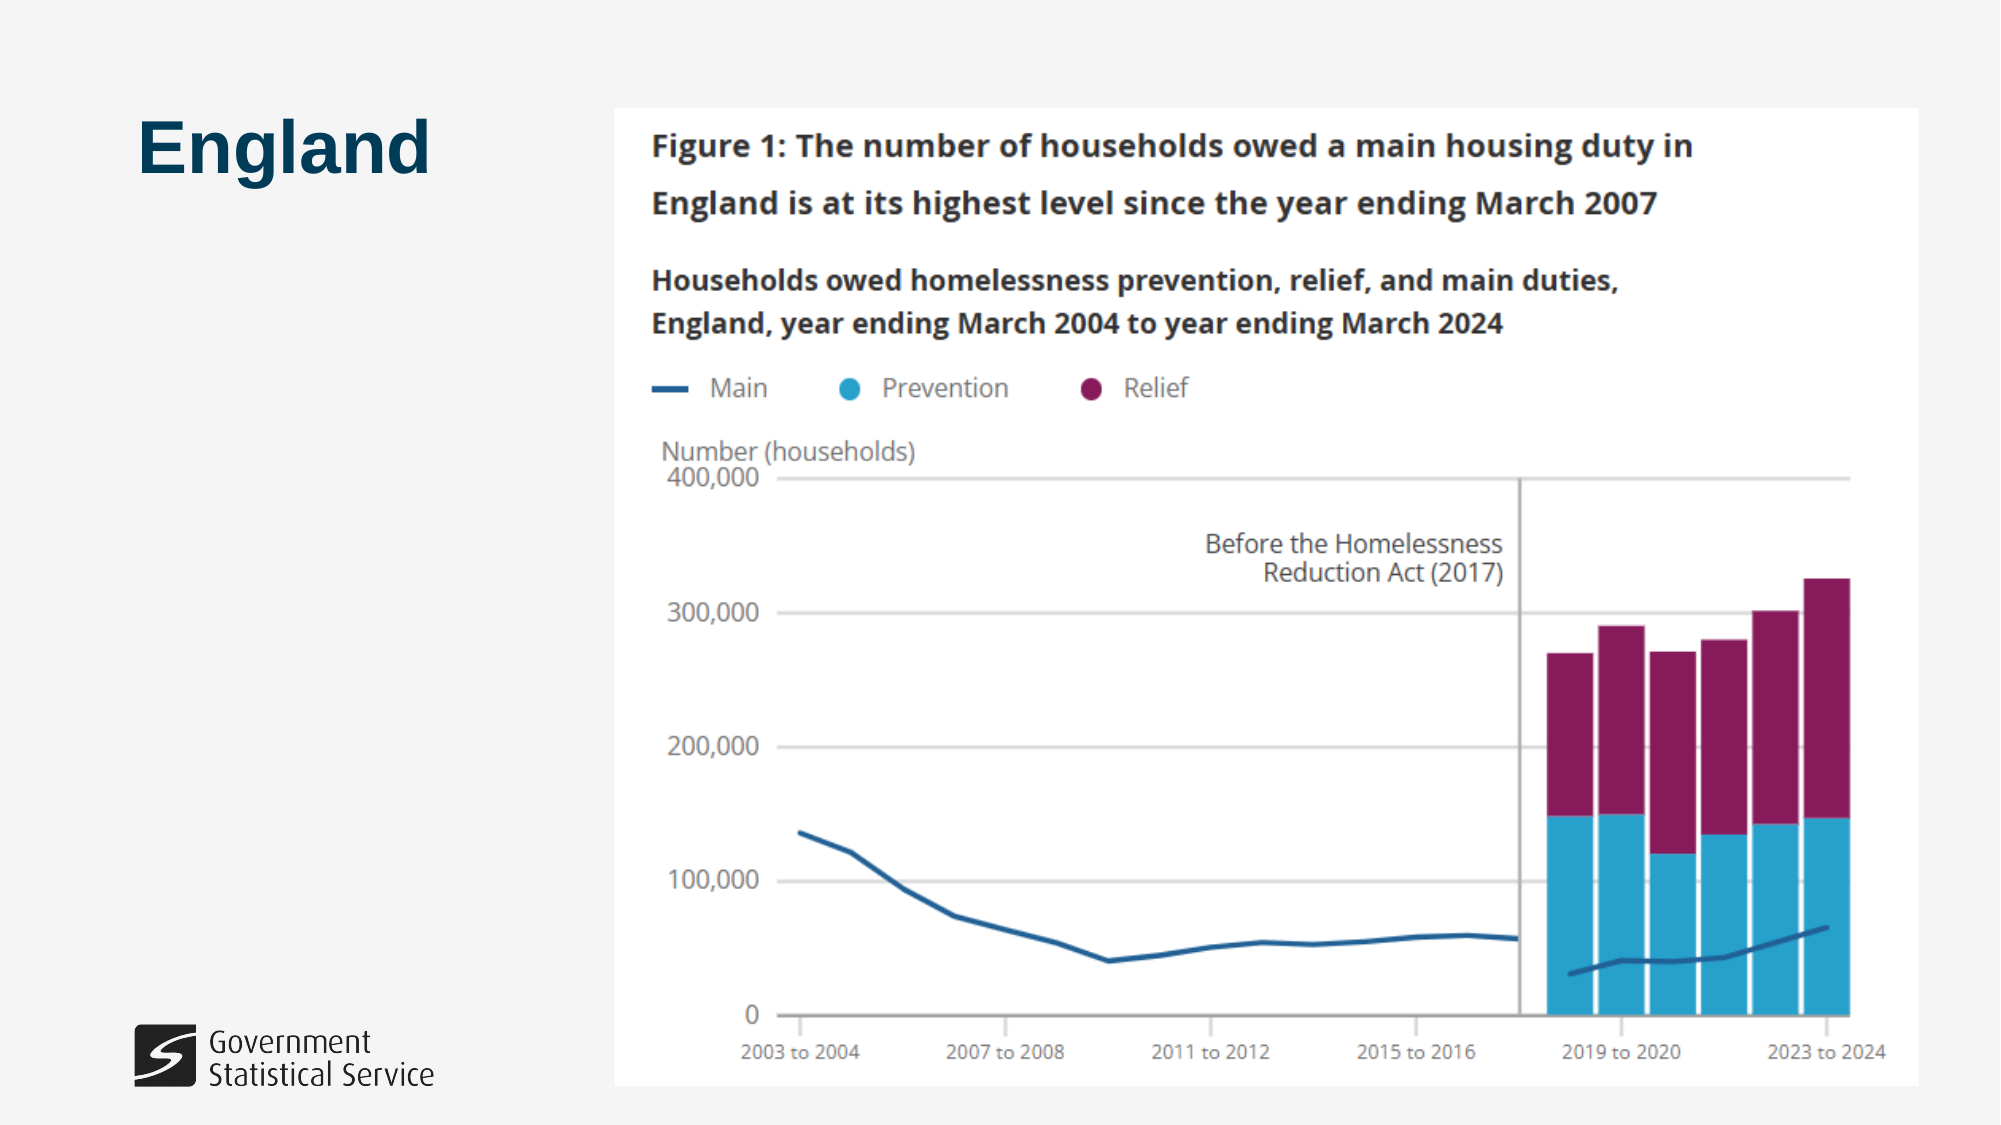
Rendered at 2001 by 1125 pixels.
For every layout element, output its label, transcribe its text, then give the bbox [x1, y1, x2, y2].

picture [614, 108, 1919, 1086]
title England [137, 105, 546, 192]
